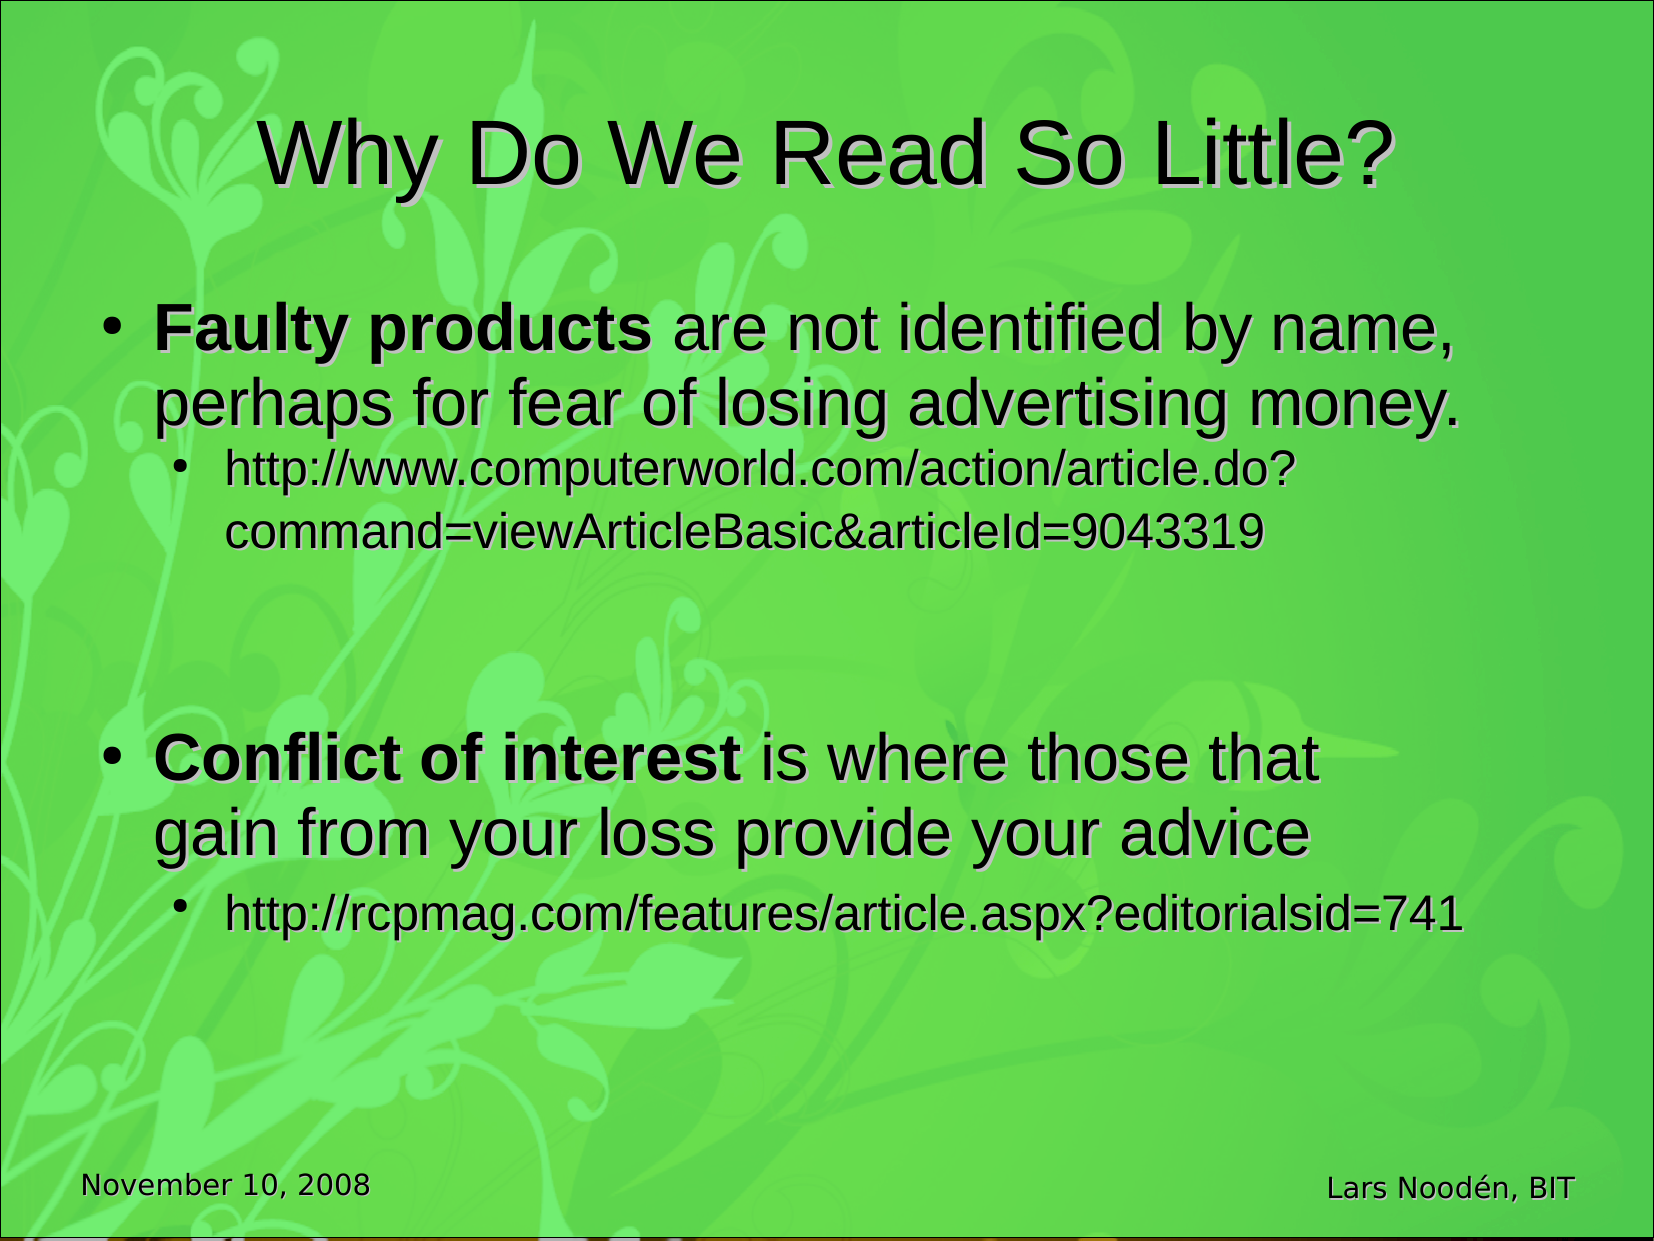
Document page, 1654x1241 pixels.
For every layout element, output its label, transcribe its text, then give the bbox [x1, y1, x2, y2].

list Faulty products are not identified by name, perhaps for fear of losing advertising money. http://www.computerworld.com/action/article.do?command=viewArticleBasic&articleId=9043319 Conflict of interest is where those that gain from your loss provide your advice http://rcpmag.com/features/article.aspx?editorialsid=741 [82, 290, 1571, 1094]
title Why Do We Read So Little? [82, 49, 1571, 257]
